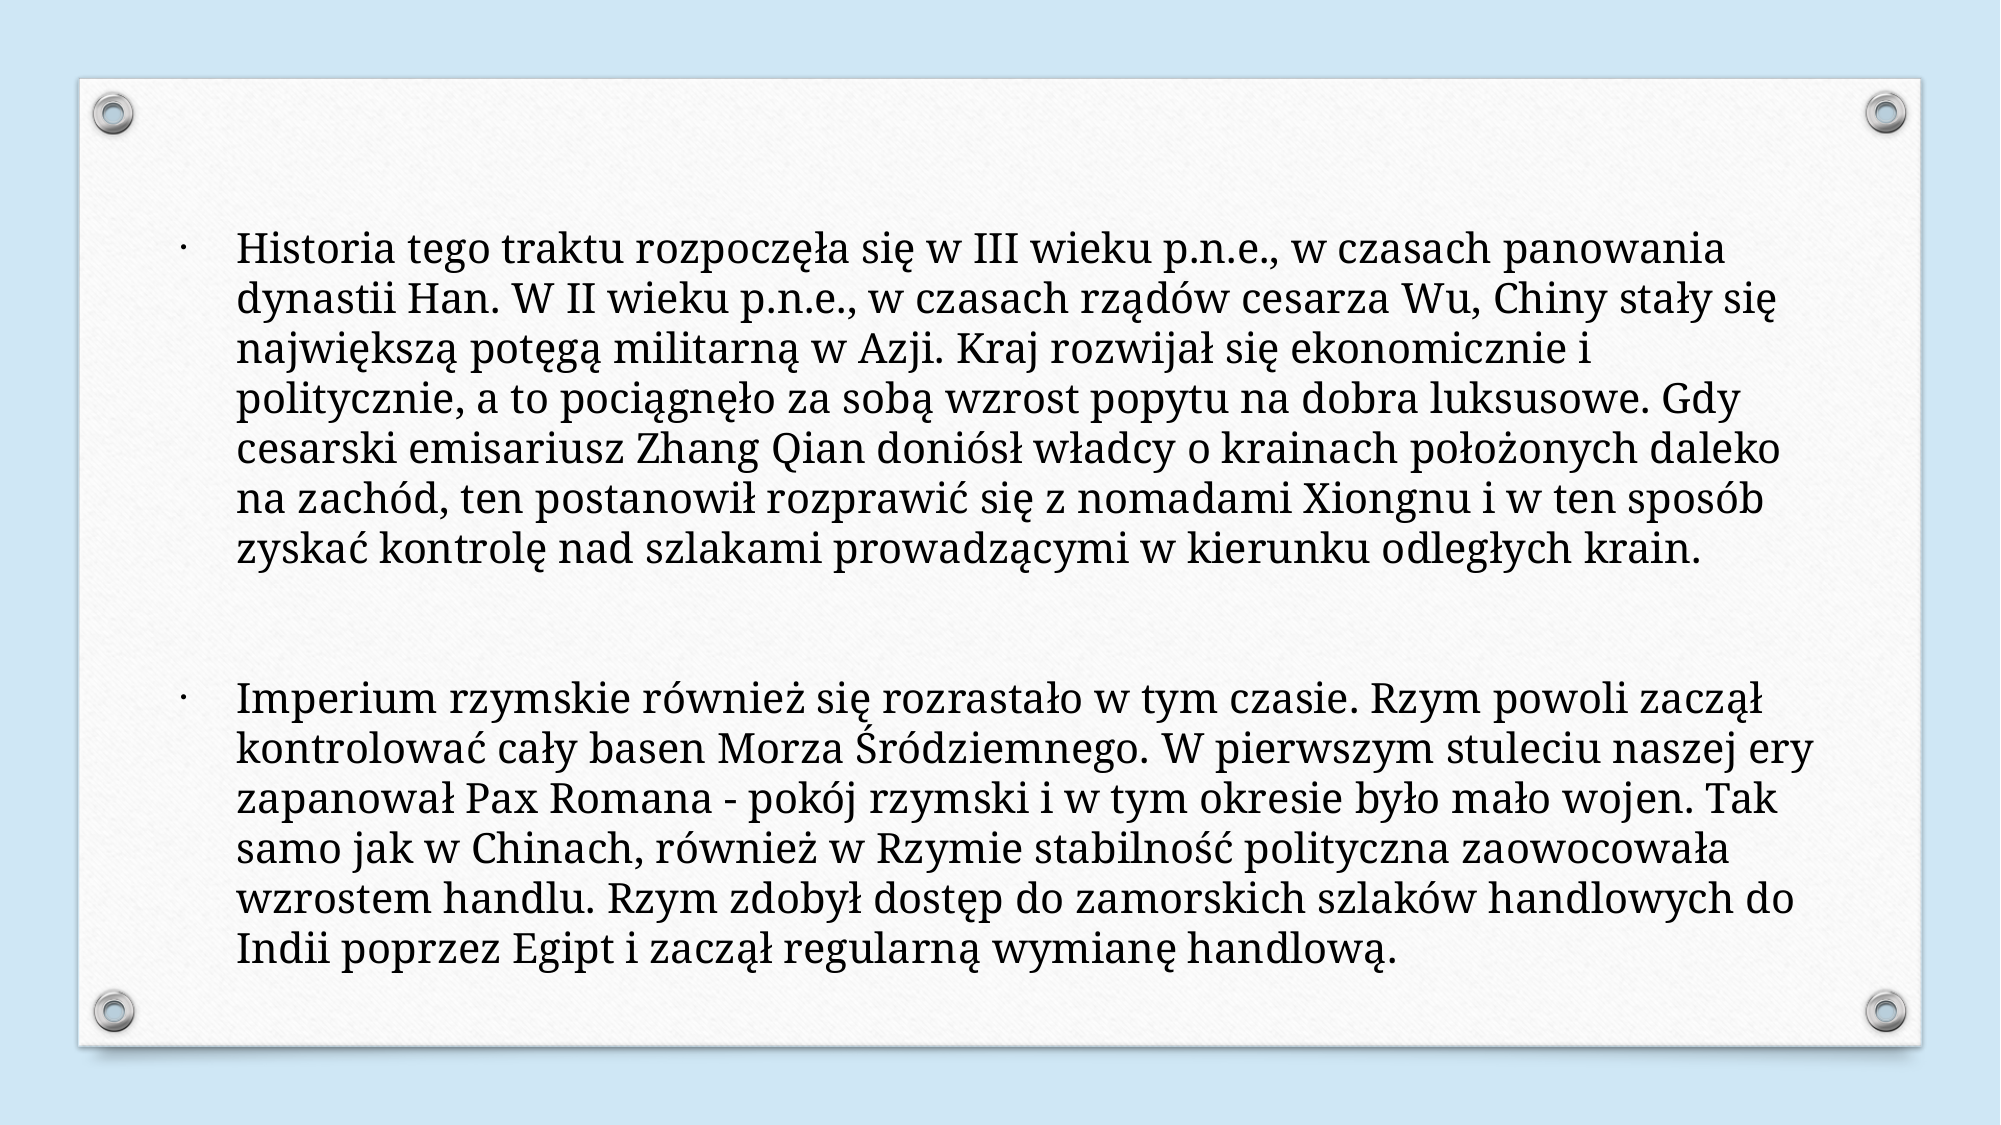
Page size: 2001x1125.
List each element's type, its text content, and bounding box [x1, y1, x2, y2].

text_box Historia tego traktu rozpoczęła się w III wieku p.n.e., w czasach panowania dynastii Han. W II wieku p.n.e., w czasach rządów cesarza Wu, Chiny stały się największą potęgą militarną w Azji. Kraj rozwijał się ekonomicznie i politycznie, a to pociągnęło za sobą wzrost popytu na dobra luksusowe. Gdy cesarski emisariusz Zhang Qian doniósł władcy o krainach położonych daleko na zachód, ten postanowił rozprawić się z nomadami Xiongnu i w ten sposób zyskać kontrolę nad szlakami prowadzącymi w kierunku odległych krain. Imperium rzymskie również się rozrastało w tym czasie. Rzym powoli zaczął kontrolować cały basen Morza Śródziemnego. W pierwszym stuleciu naszej ery zapanował Pax Romana - pokój rzymski i w tym okresie było mało wojen. Tak samo jak w Chinach, również w Rzymie stabilność polityczna zaowocowała wzrostem handlu. Rzym zdobył dostęp do zamorskich szlaków handlowych do Indii poprzez Egipt i zaczął regularną wymianę handlową. [165, 214, 1845, 980]
picture [0, 0, 2000, 1125]
